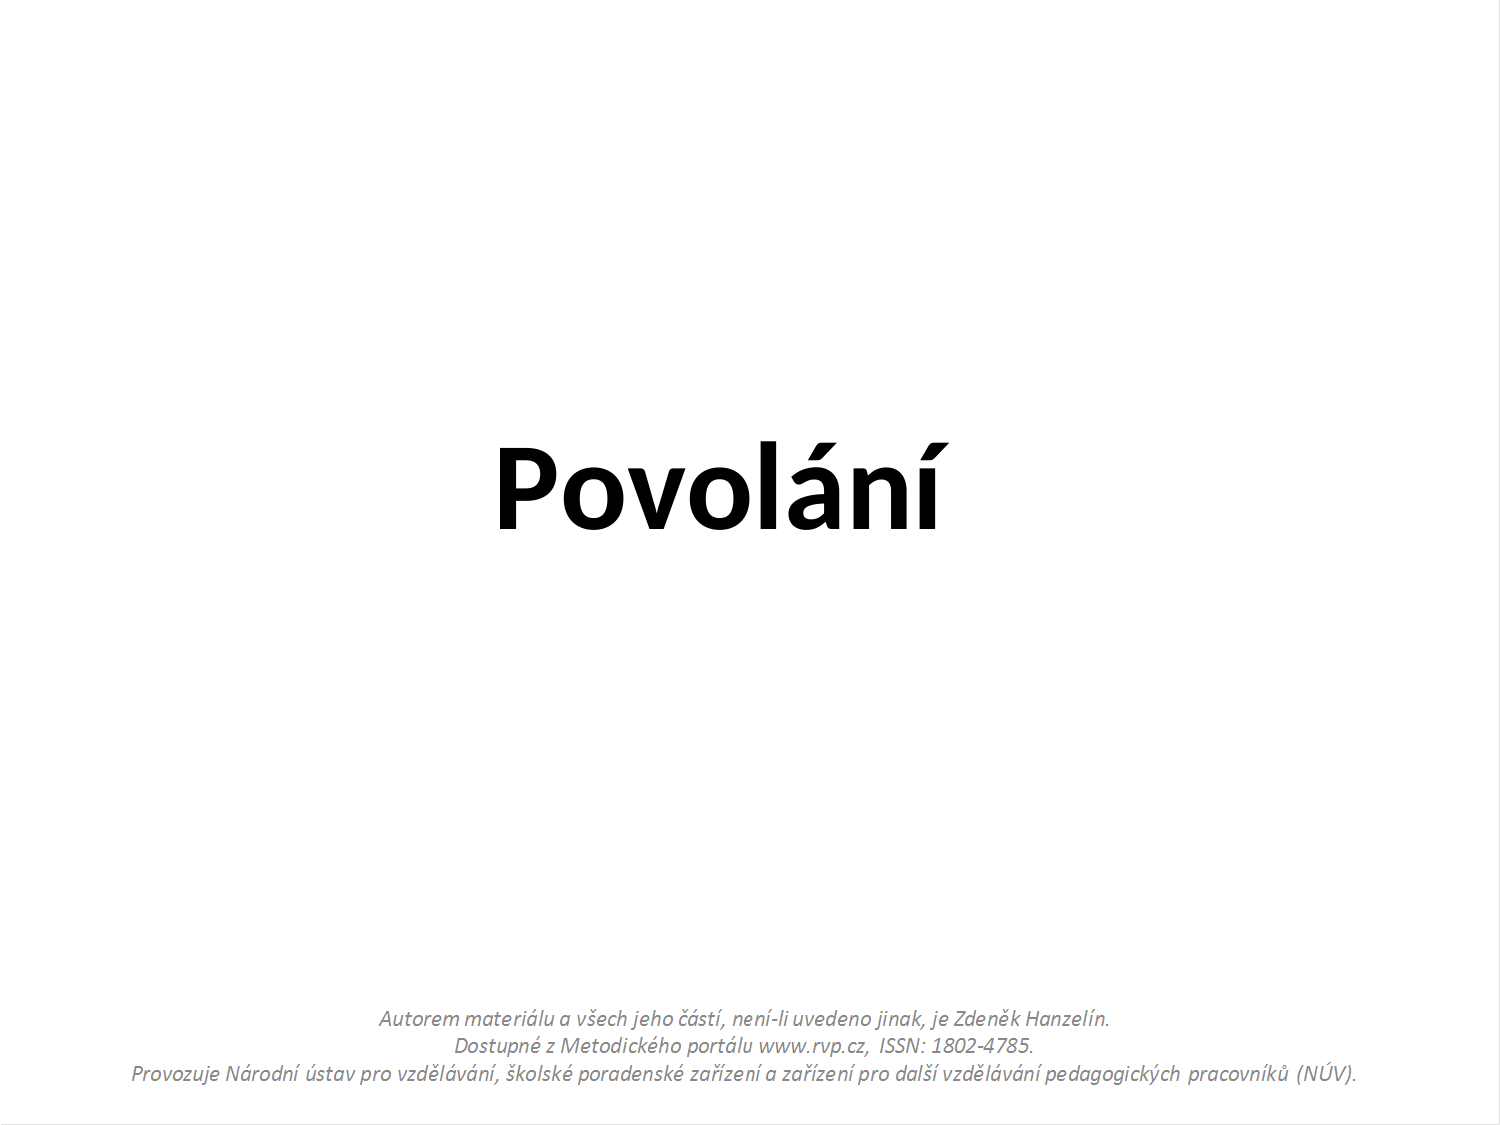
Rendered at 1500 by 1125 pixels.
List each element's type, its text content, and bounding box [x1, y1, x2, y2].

picture [0, 0, 1500, 1125]
text_box Povolání [478, 397, 960, 563]
